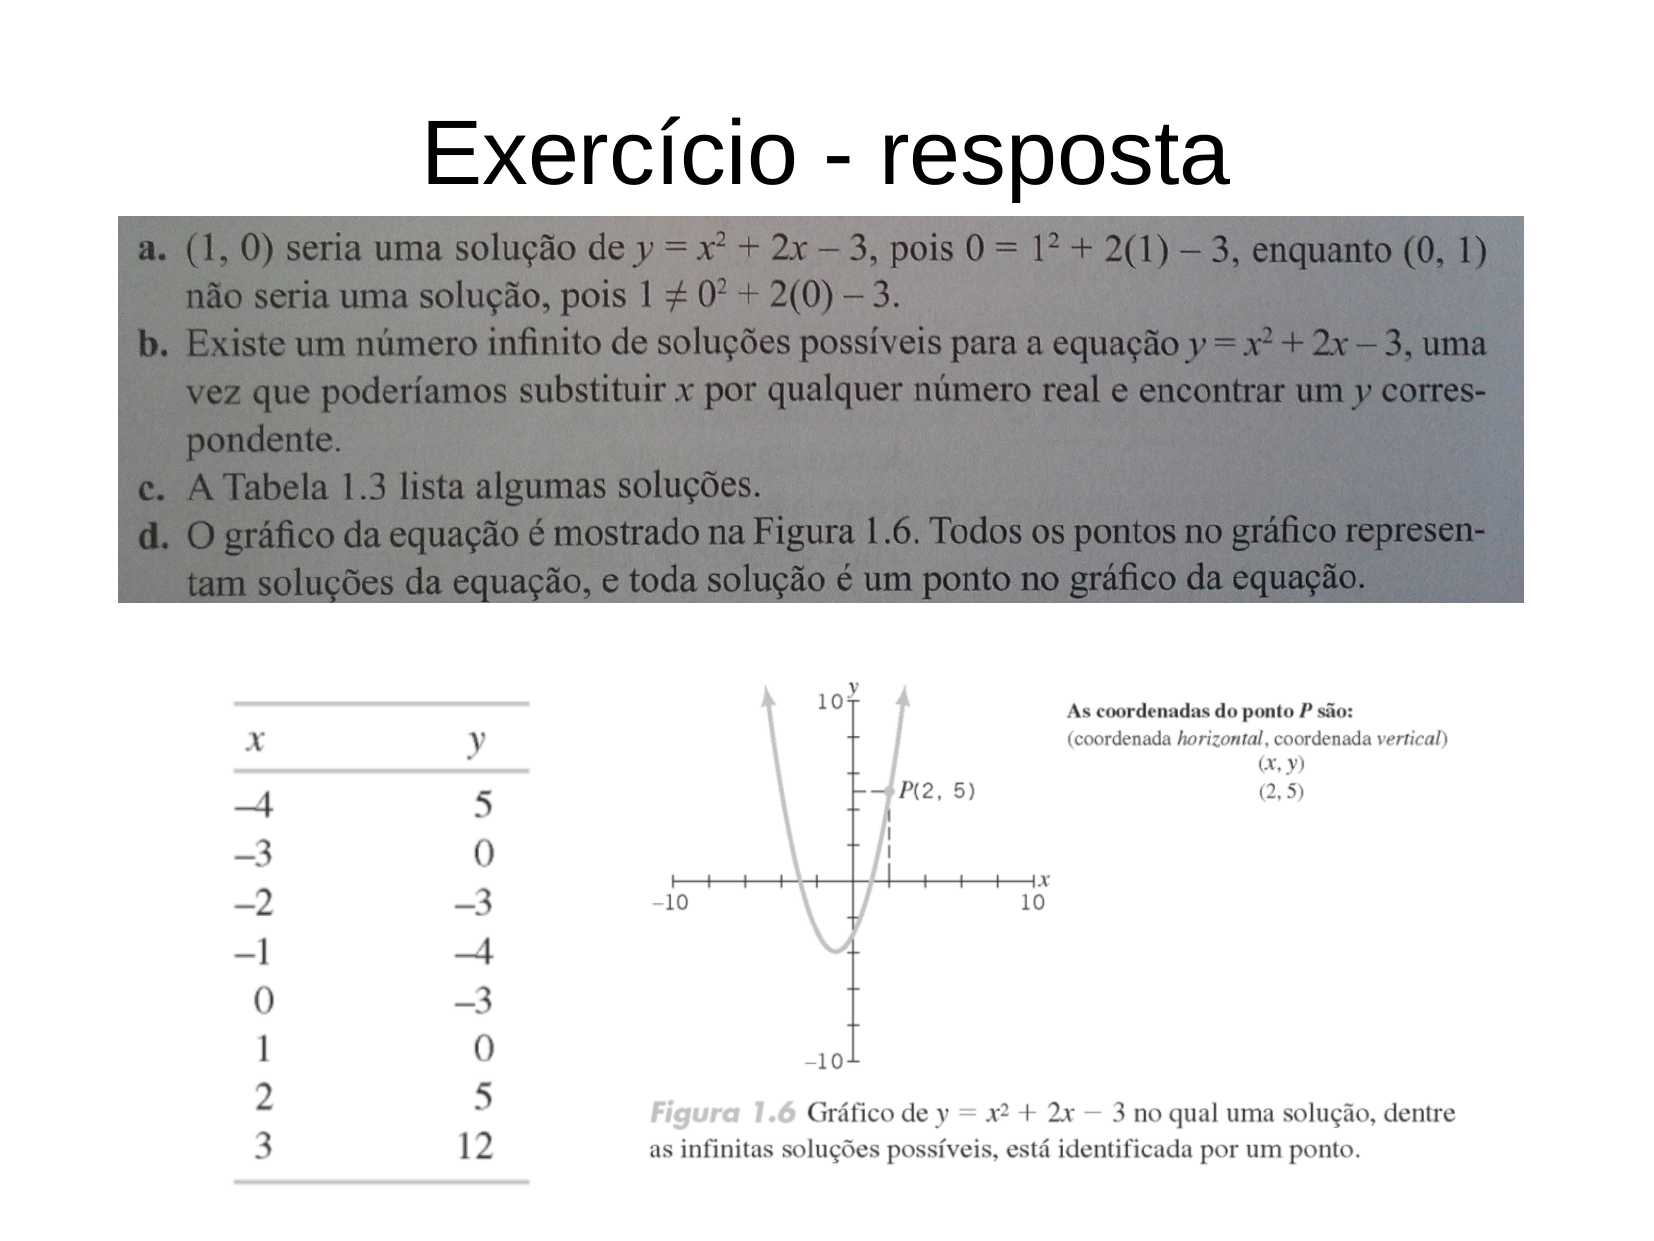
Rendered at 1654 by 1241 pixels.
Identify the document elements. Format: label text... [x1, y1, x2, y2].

title Exercício - resposta [82, 49, 1571, 257]
picture [620, 637, 1489, 1193]
picture [118, 216, 1524, 603]
picture [177, 639, 576, 1193]
